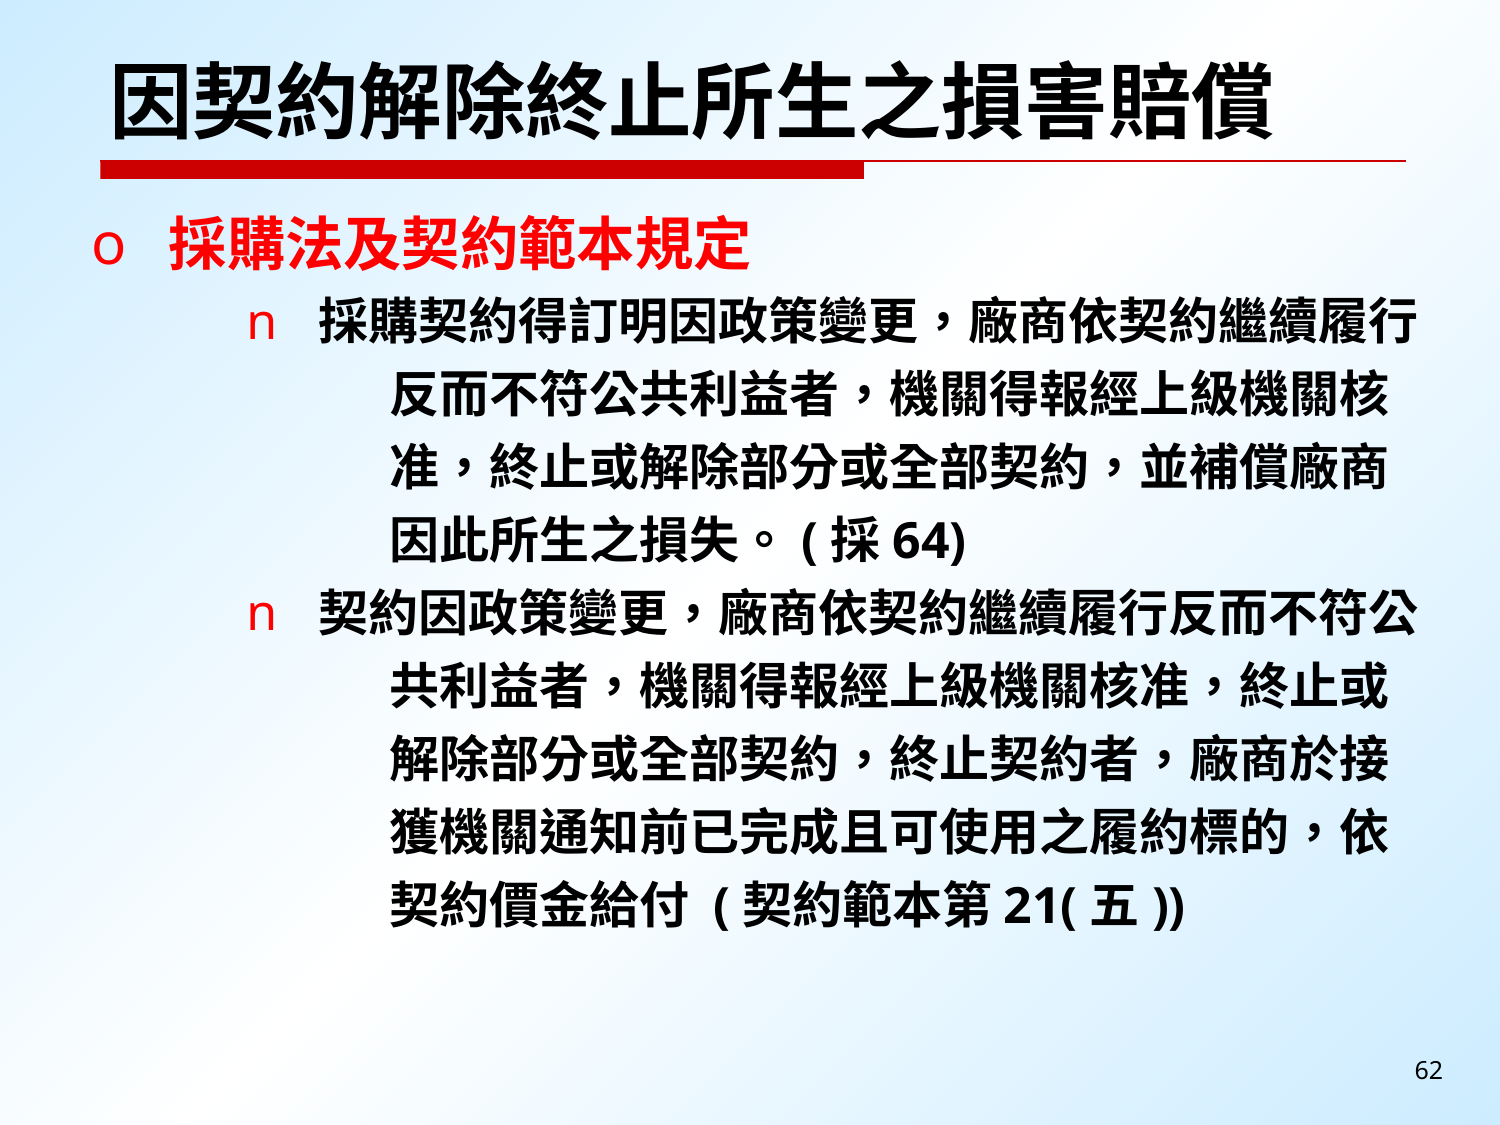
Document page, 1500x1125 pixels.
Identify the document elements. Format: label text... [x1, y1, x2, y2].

title 因契約解除終止所生之損害賠償 [94, 30, 1407, 158]
list 採購法及契約範本規定 採購契約得訂明因政策變更，廠商依契約繼續履行反而不符公共利益者，機關得報經上級機關核准，終止或解除部分或全部契約，並補償廠商因此所生之損失。(採64) 契約因政策變更，廠商依契約繼續履行反而不符公共利益者，機關得報經上級機關核准，終止或解除部分或全部契約，終止契約者，廠商於接獲機關通知前已完成且可使用之履約標的，依契約價金給付 (契約範本第21(五)) [76, 196, 1436, 1094]
